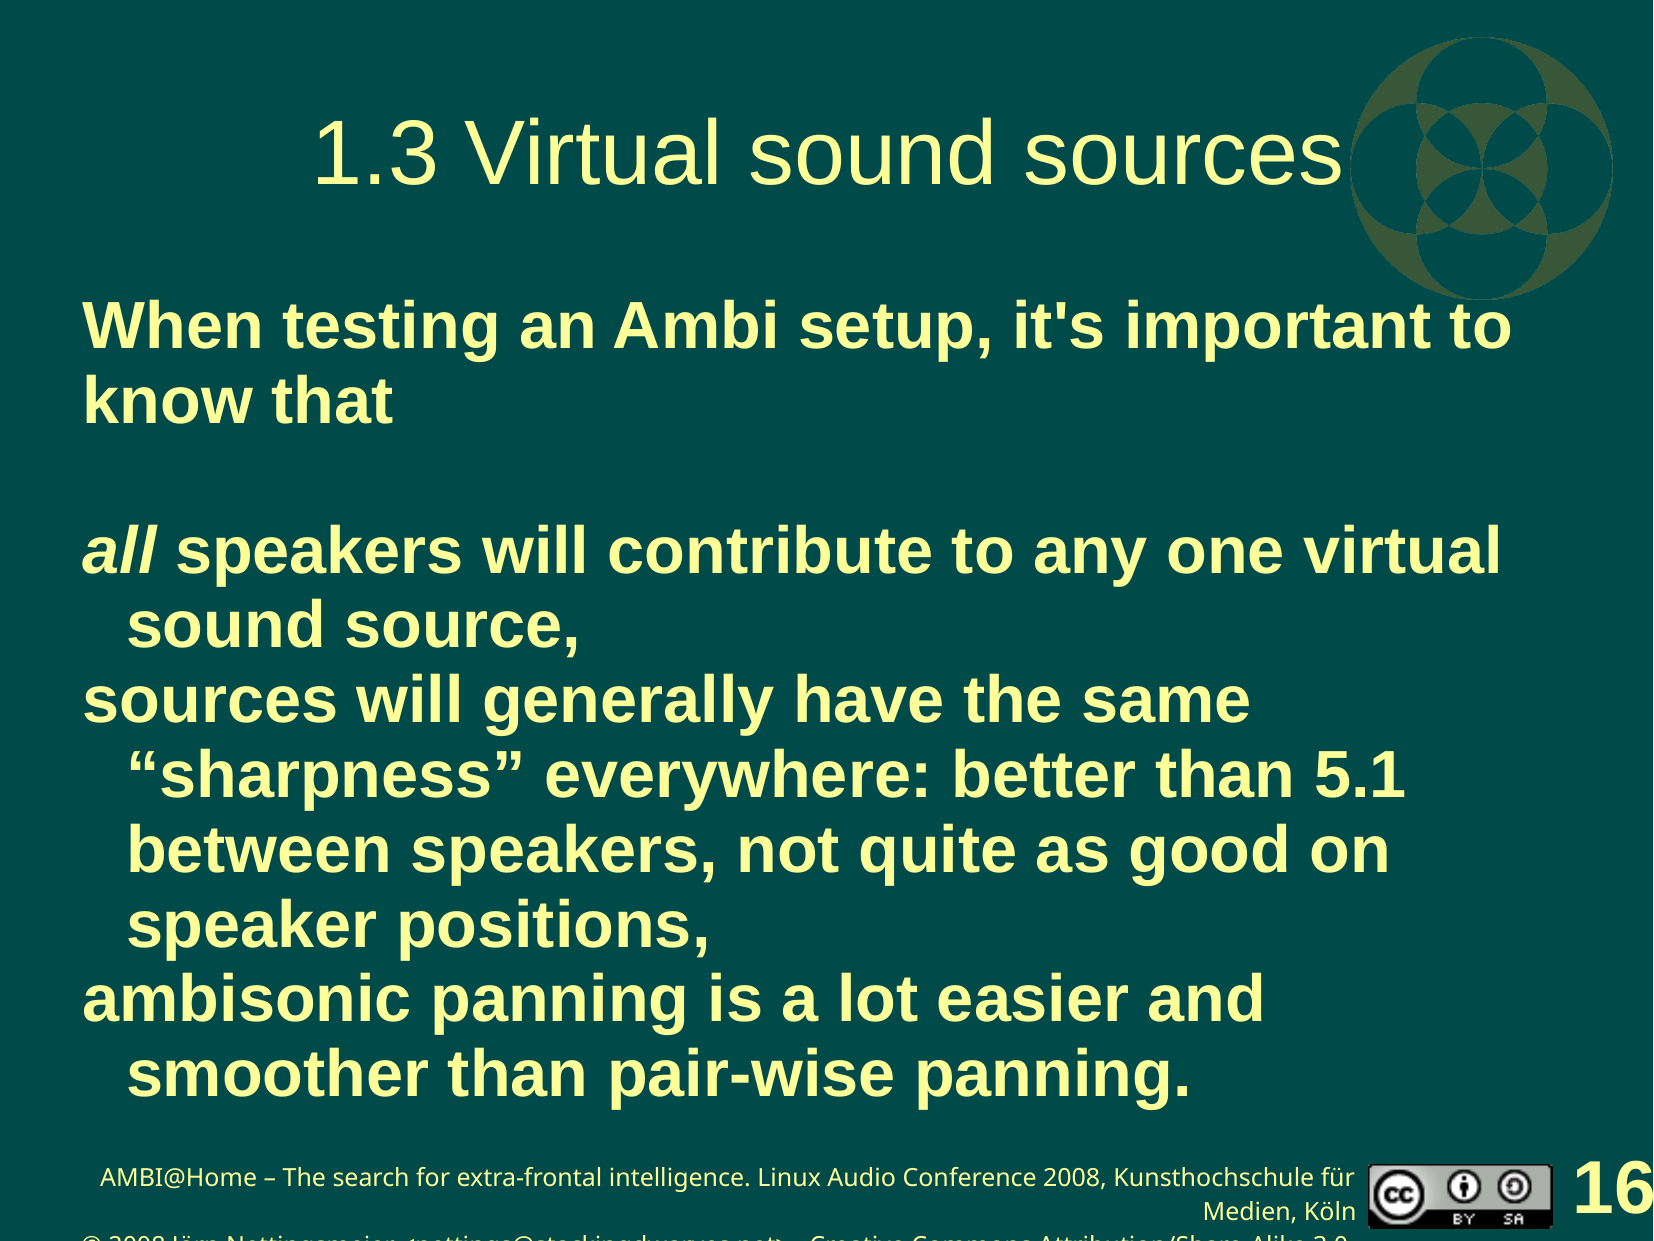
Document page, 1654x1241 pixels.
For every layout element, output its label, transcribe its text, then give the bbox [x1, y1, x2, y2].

picture [1350, 37, 1613, 300]
picture [1368, 1164, 1553, 1229]
subtitle When testing an Ambi setup, it's important to know that all speakers will contribute to any one virtual sound source, sources will generally have the same “sharpness” everywhere: better than 5.1 between speakers, not quite as good on speaker positions, ambisonic panning is a lot easier and smoother than pair-wise panning. [82, 288, 1571, 1111]
title 1.3 Virtual sound sources [82, 56, 1576, 250]
